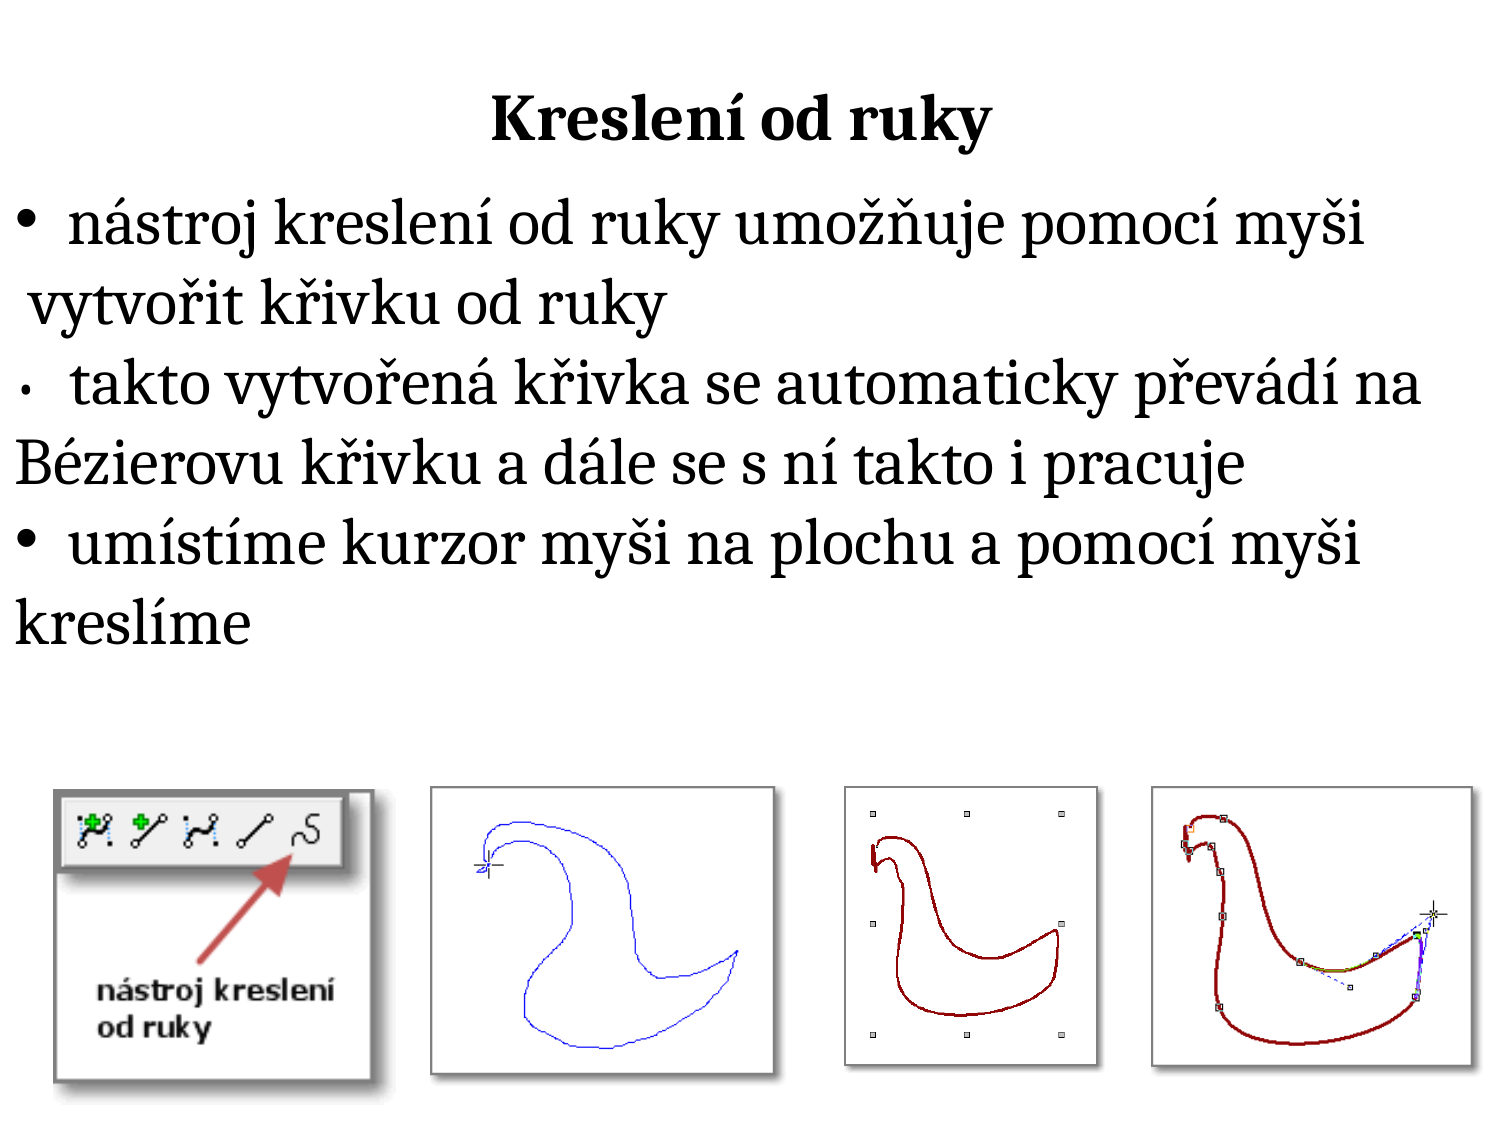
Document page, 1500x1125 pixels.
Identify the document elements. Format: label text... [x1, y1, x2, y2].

text_box nástroj kreslení od ruky umožňuje pomocí myši vytvořit křivku od ruky • takto vytvořená křivka se automaticky převádí na Bézierovu křivku a dále se s ní takto i pracuje umístíme kurzor myši na plochu a pomocí myši kreslíme [0, 162, 1500, 666]
picture [1151, 786, 1483, 1077]
picture [844, 786, 1105, 1073]
picture [53, 789, 396, 1105]
picture [430, 786, 786, 1086]
text_box Kreslení od ruky [0, 66, 1500, 162]
